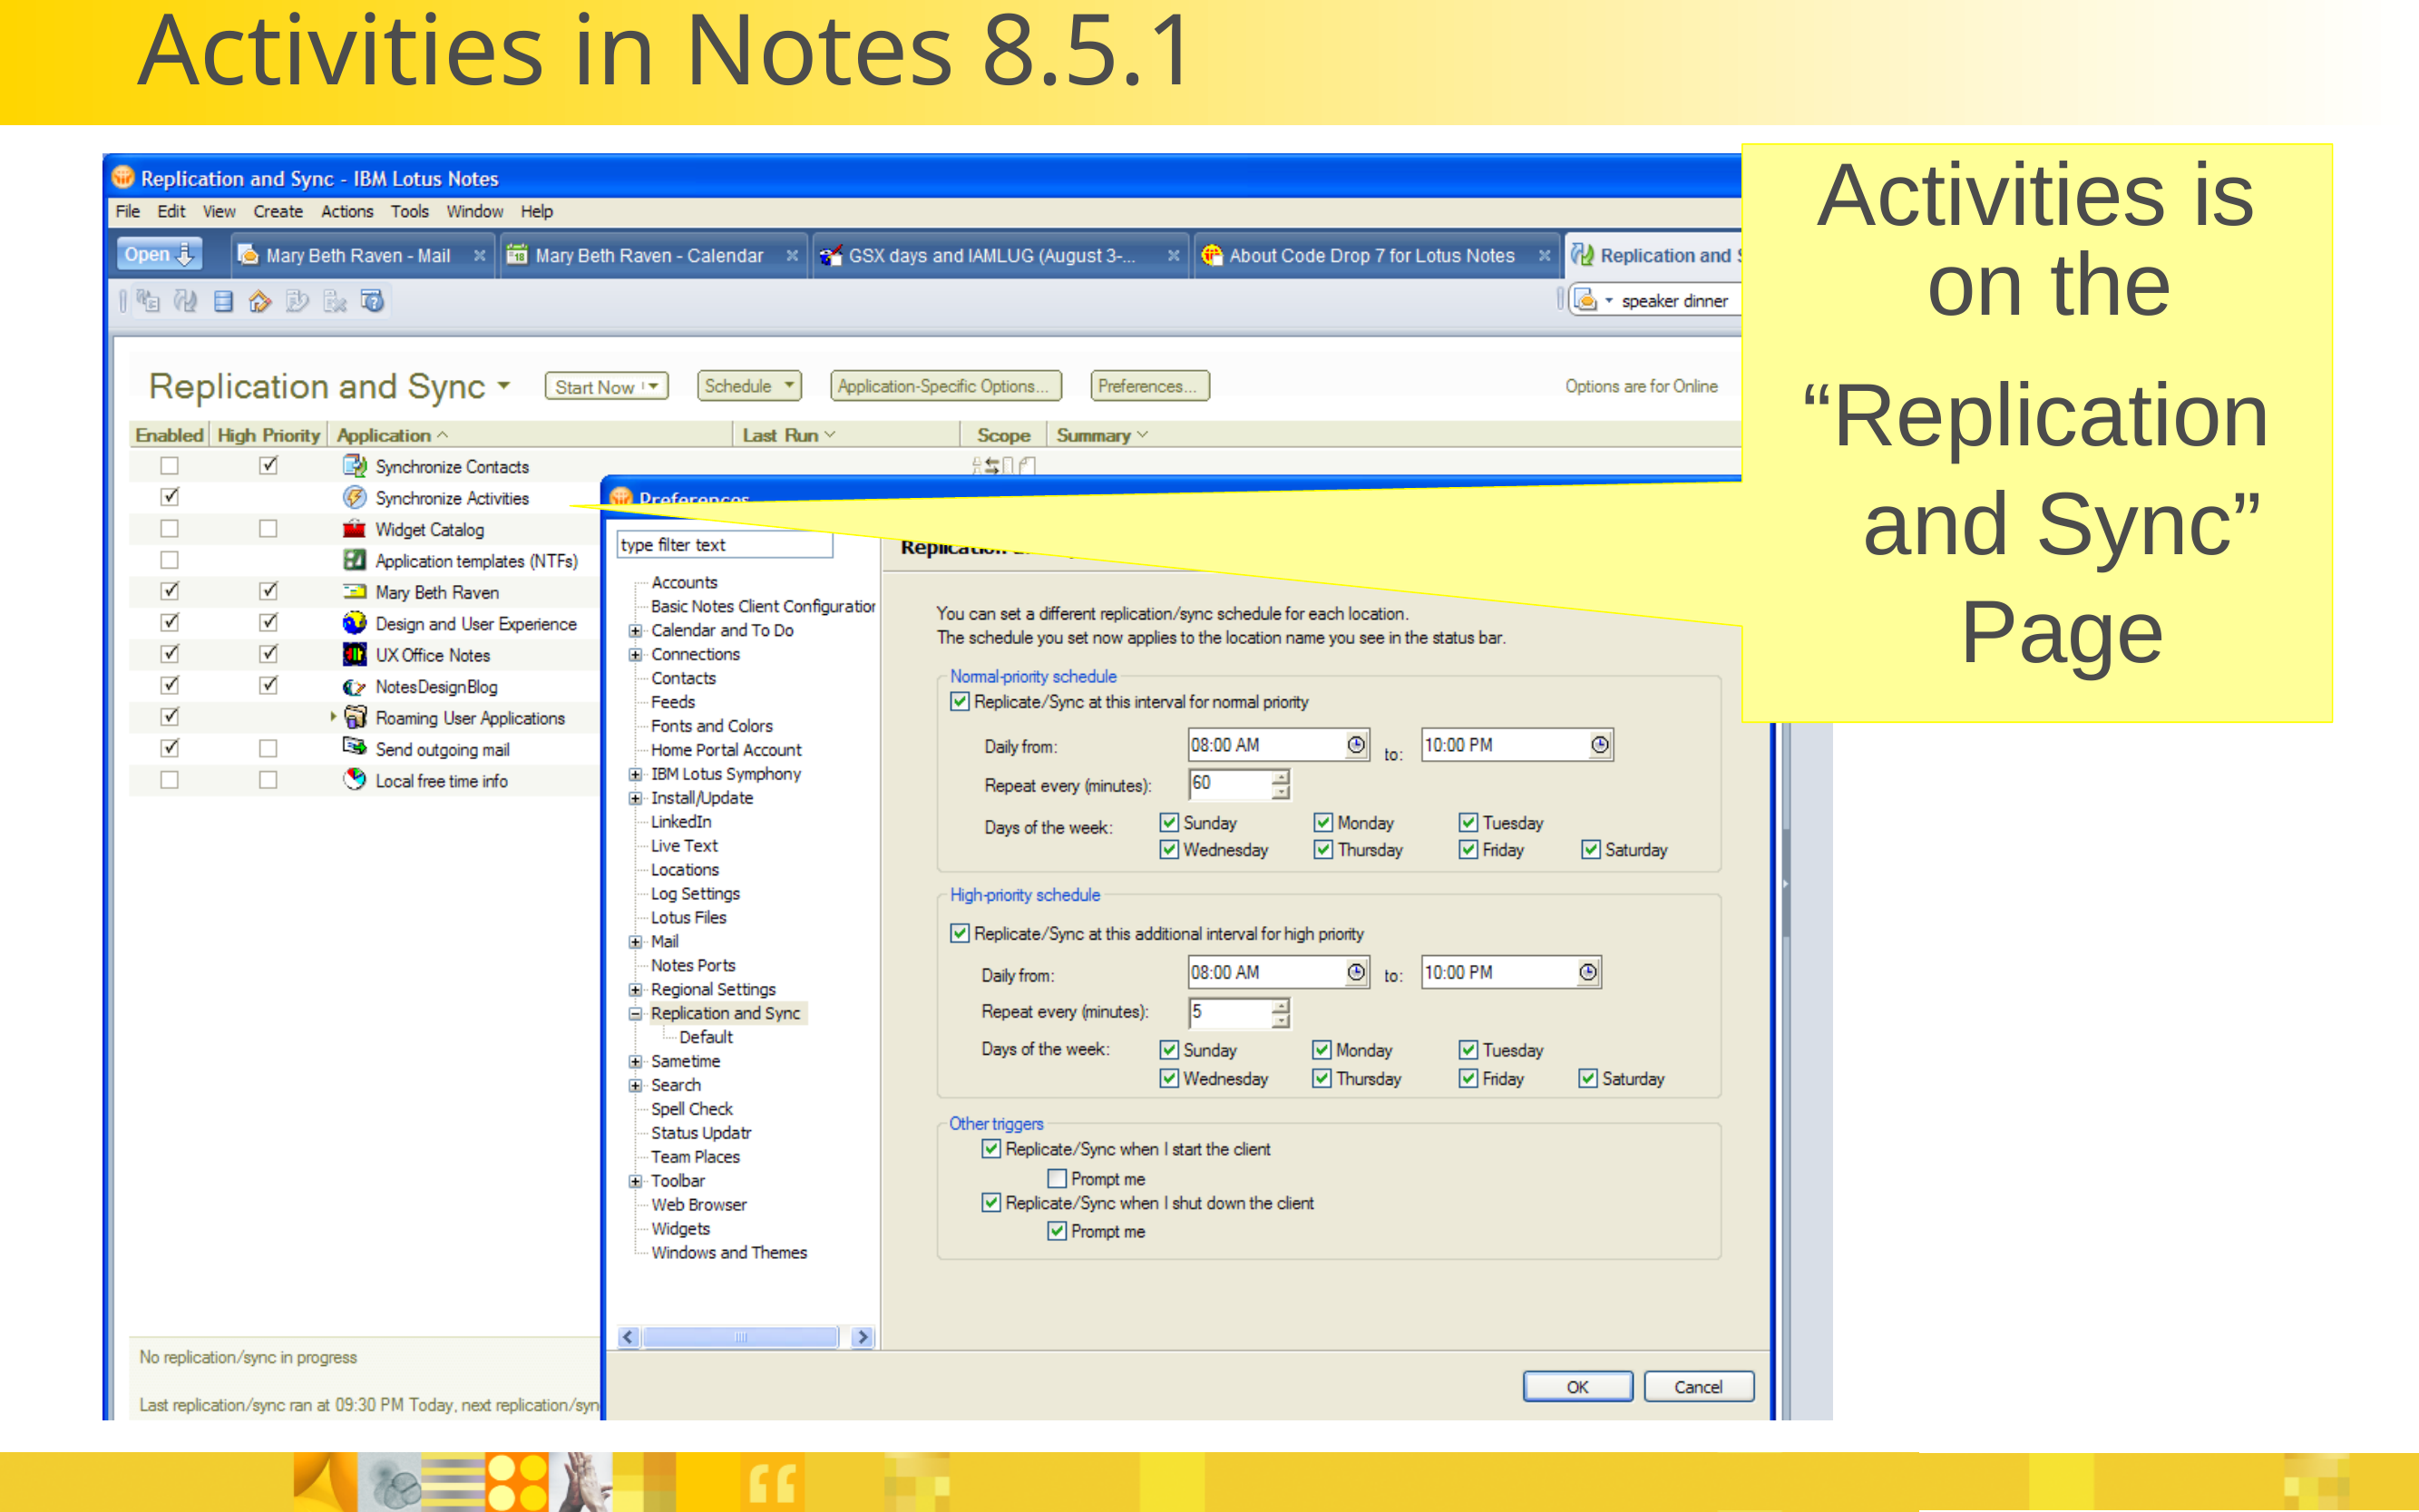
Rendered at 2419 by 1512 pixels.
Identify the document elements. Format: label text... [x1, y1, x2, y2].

title Activities in Notes 8.5.1 [137, 2, 2315, 127]
picture [0, 1452, 2419, 1512]
text_box Activities is on the “Replication and Sync” Page [570, 143, 2333, 723]
picture [102, 153, 1833, 1420]
text_box [0, 0, 2419, 125]
